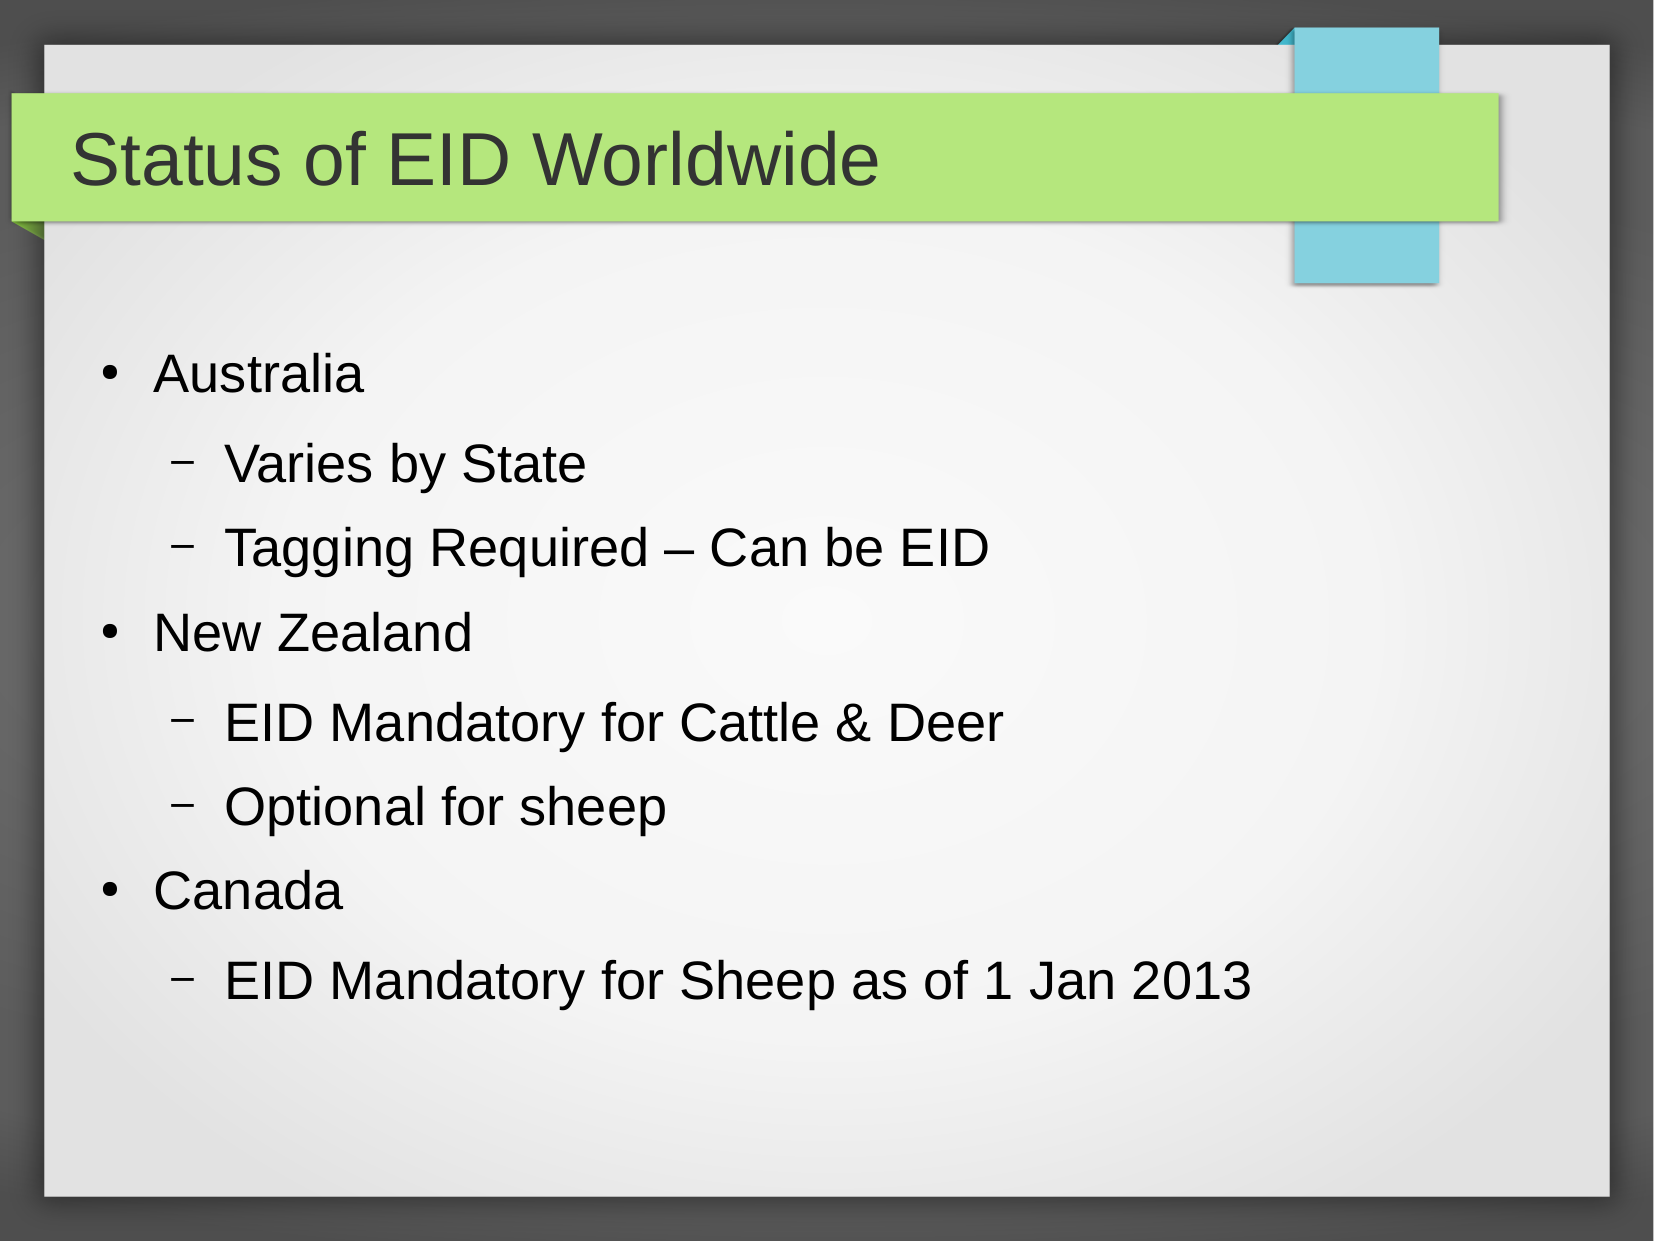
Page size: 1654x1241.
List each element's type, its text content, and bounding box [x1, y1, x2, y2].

title Status of EID Worldwide [70, 106, 1229, 213]
list Australia Varies by State Tagging Required – Can be EID New Zealand EID Mandatory for Cattle & Deer Optional for sheep Canada EID Mandatory for Sheep as of 1 Jan 2013 [82, 343, 1538, 1063]
picture [0, 0, 1654, 1241]
